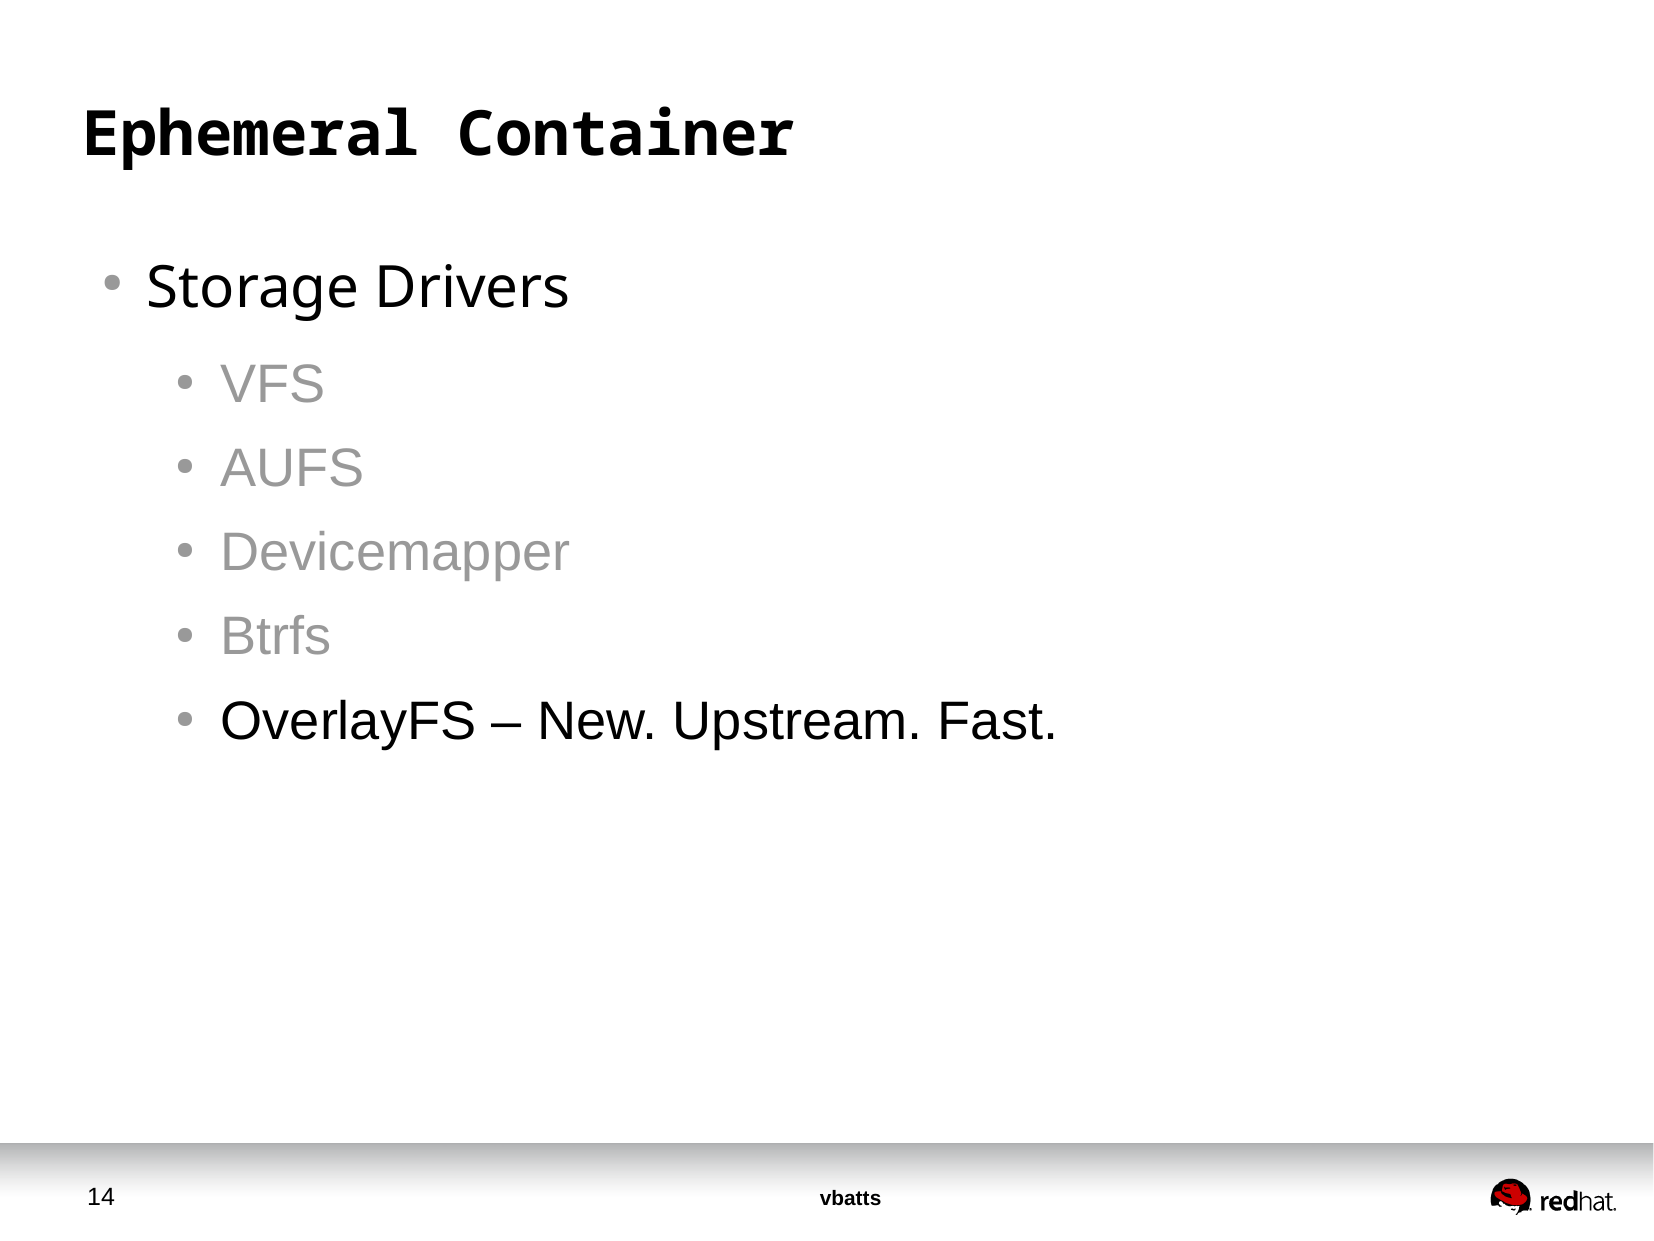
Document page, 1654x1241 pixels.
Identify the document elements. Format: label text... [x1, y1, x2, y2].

list Storage Drivers VFS AUFS Devicemapper Btrfs OverlayFS – New. Upstream. Fast. [86, 244, 1576, 1039]
picture [0, 1143, 1654, 1241]
title Ephemeral Container [82, 37, 1571, 226]
